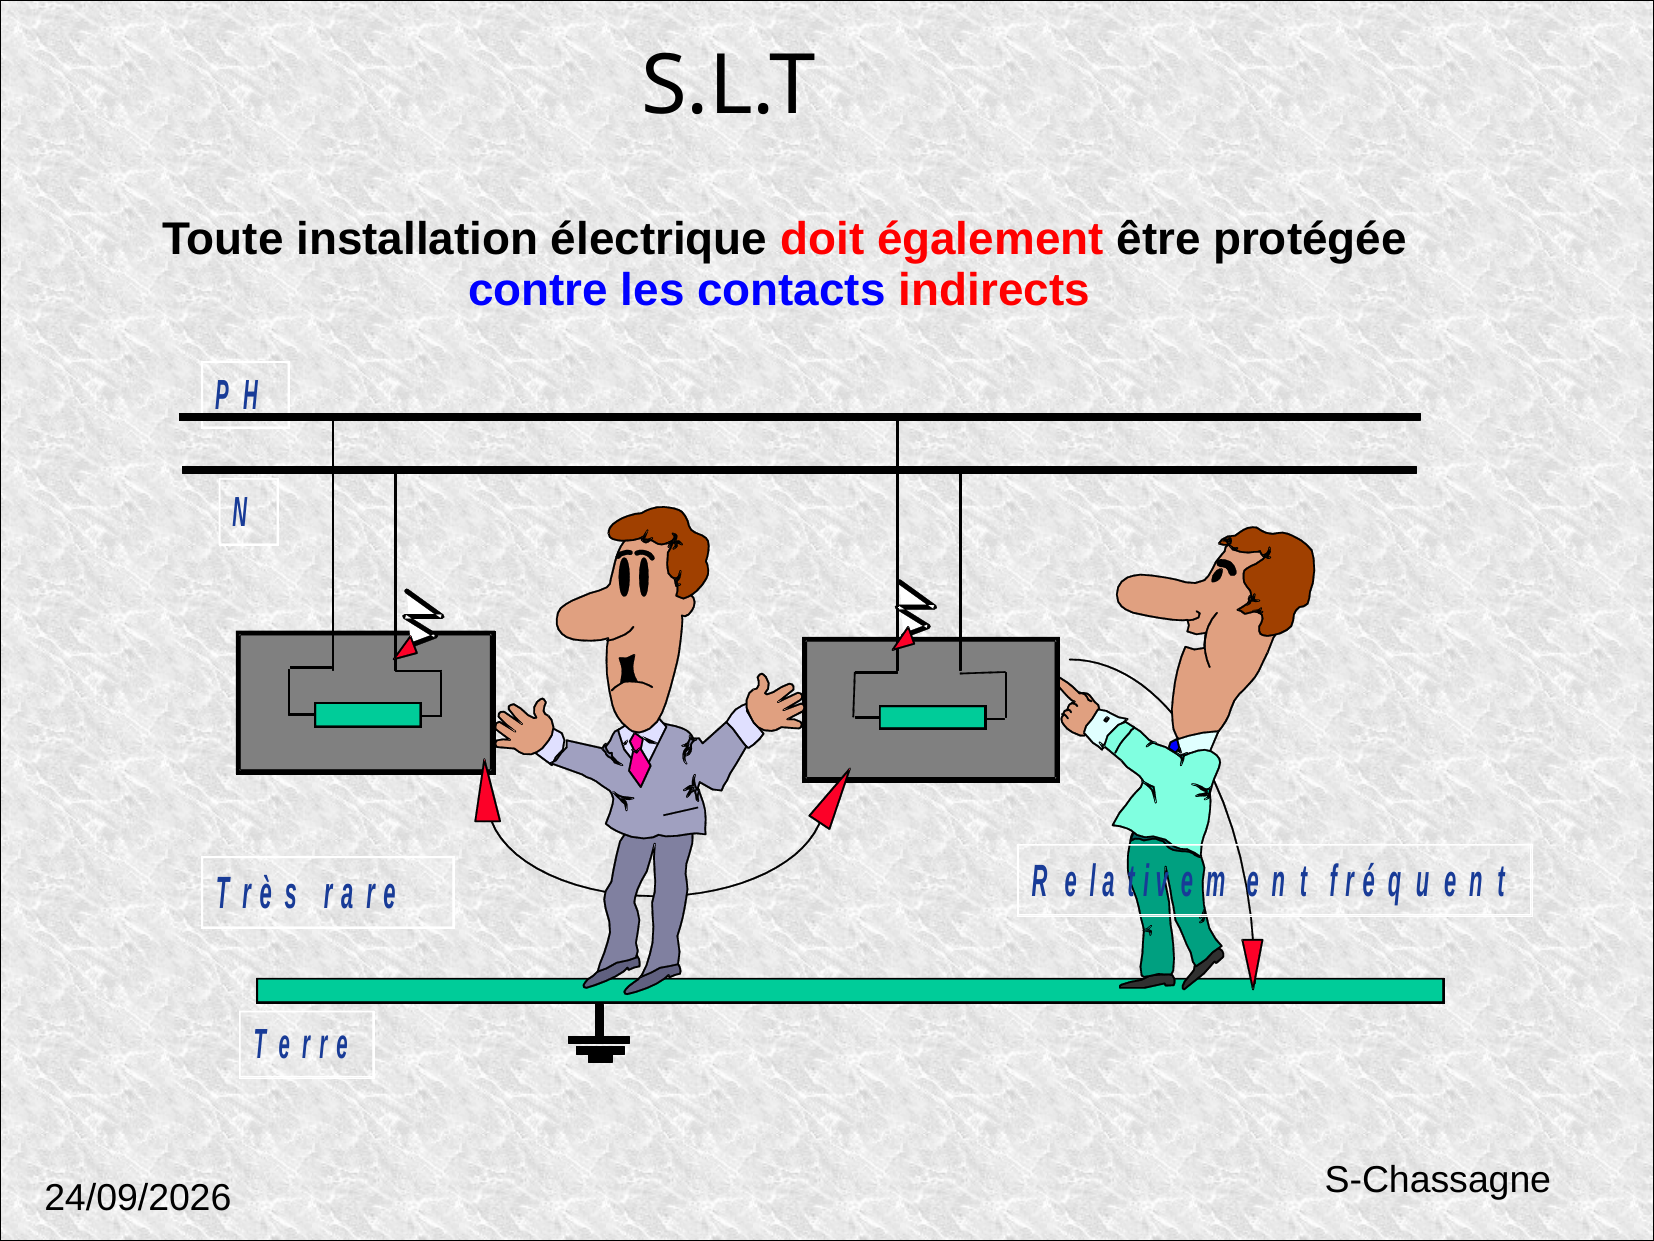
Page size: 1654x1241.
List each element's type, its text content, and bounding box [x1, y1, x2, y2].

picture [1, 1, 1653, 1240]
text_box Toute installation électrique doit également être protégée contre les contacts indirects [147, 205, 1435, 325]
text_box S.L.T [604, 16, 886, 148]
